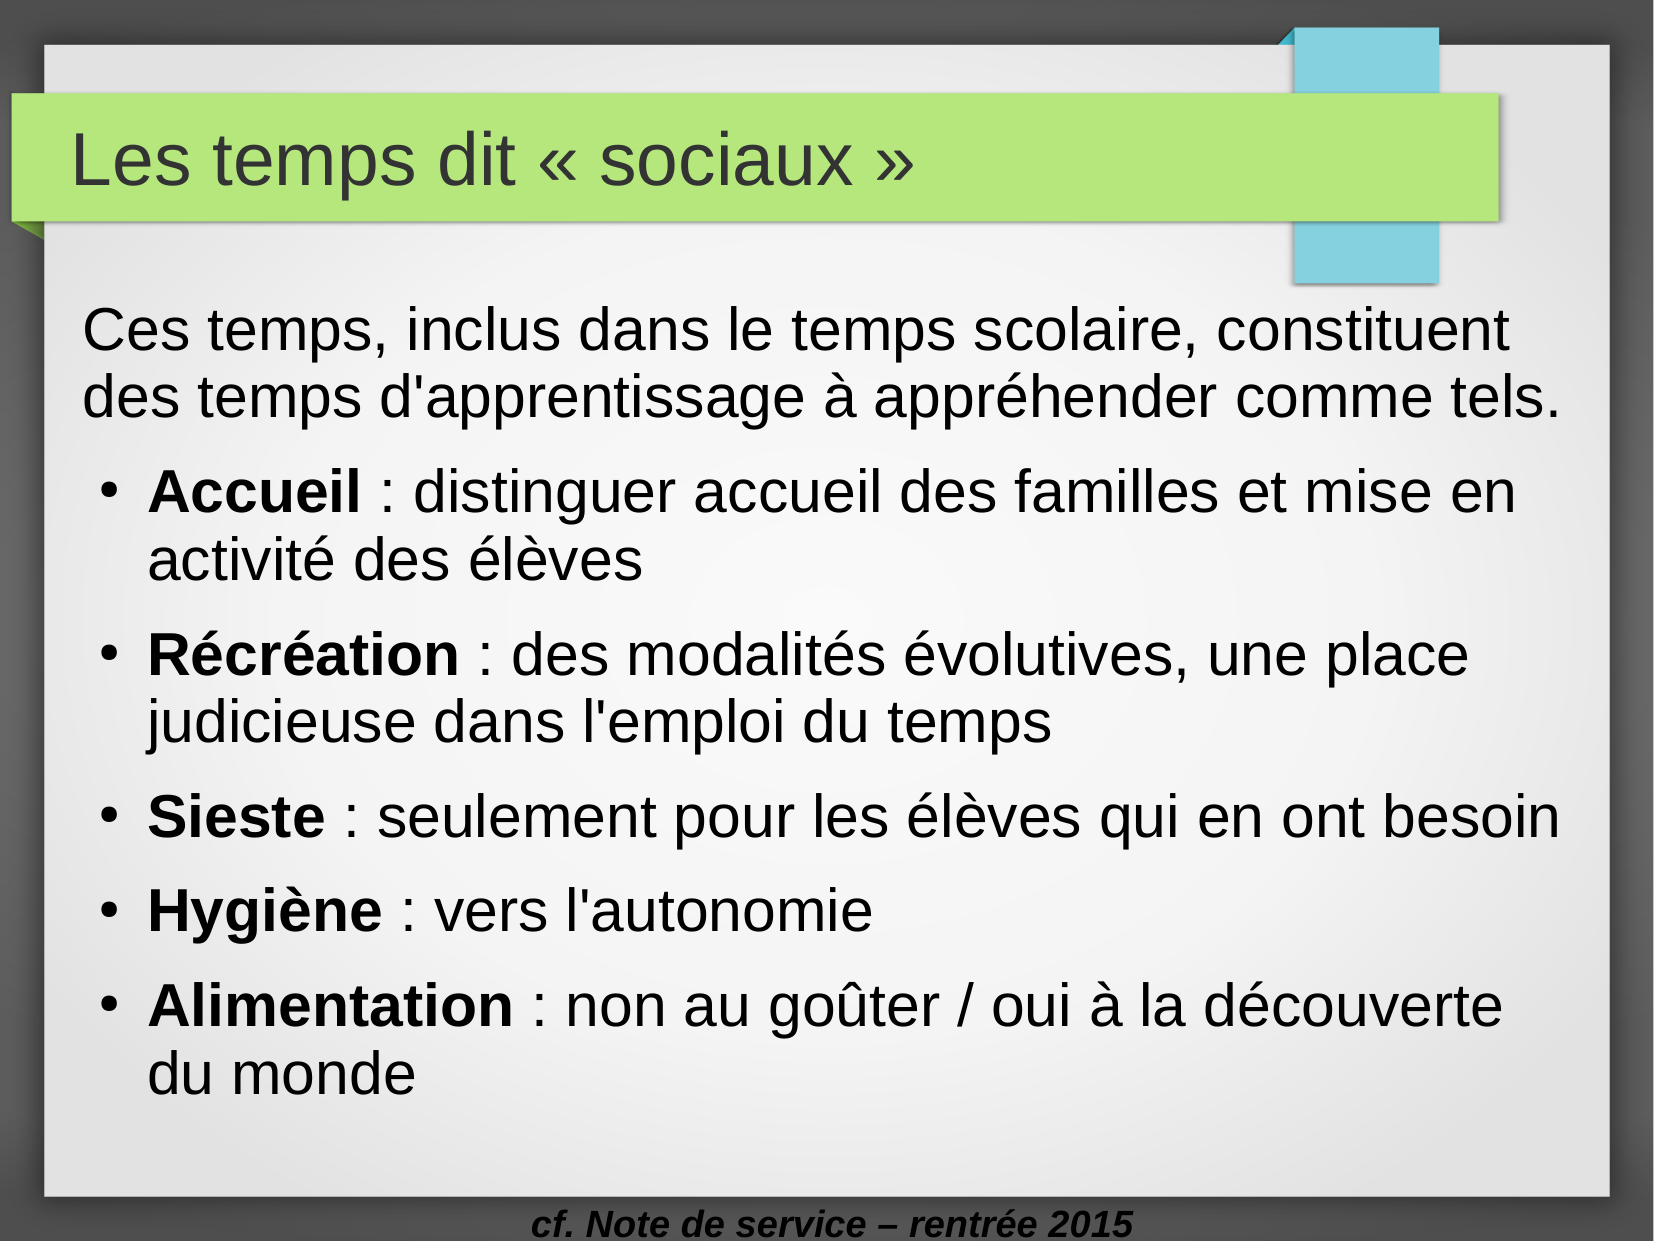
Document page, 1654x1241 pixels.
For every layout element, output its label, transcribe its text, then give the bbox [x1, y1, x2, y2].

title Les temps dit « sociaux » [70, 106, 1229, 213]
list Ces temps, inclus dans le temps scolaire, constituent des temps d'apprentissage à appréhender comme tels. Accueil : distinguer accueil des familles et mise en activité des élèves Récréation : des modalités évolutives, une place judicieuse dans l'emploi du temps Sieste : seulement pour les élèves qui en ont besoin Hygiène : vers l'autonomie Alimentation : non au goûter / oui à la découverte du monde cf. Note de service – rentrée 2015 [82, 295, 1583, 1241]
picture [0, 0, 1654, 1241]
